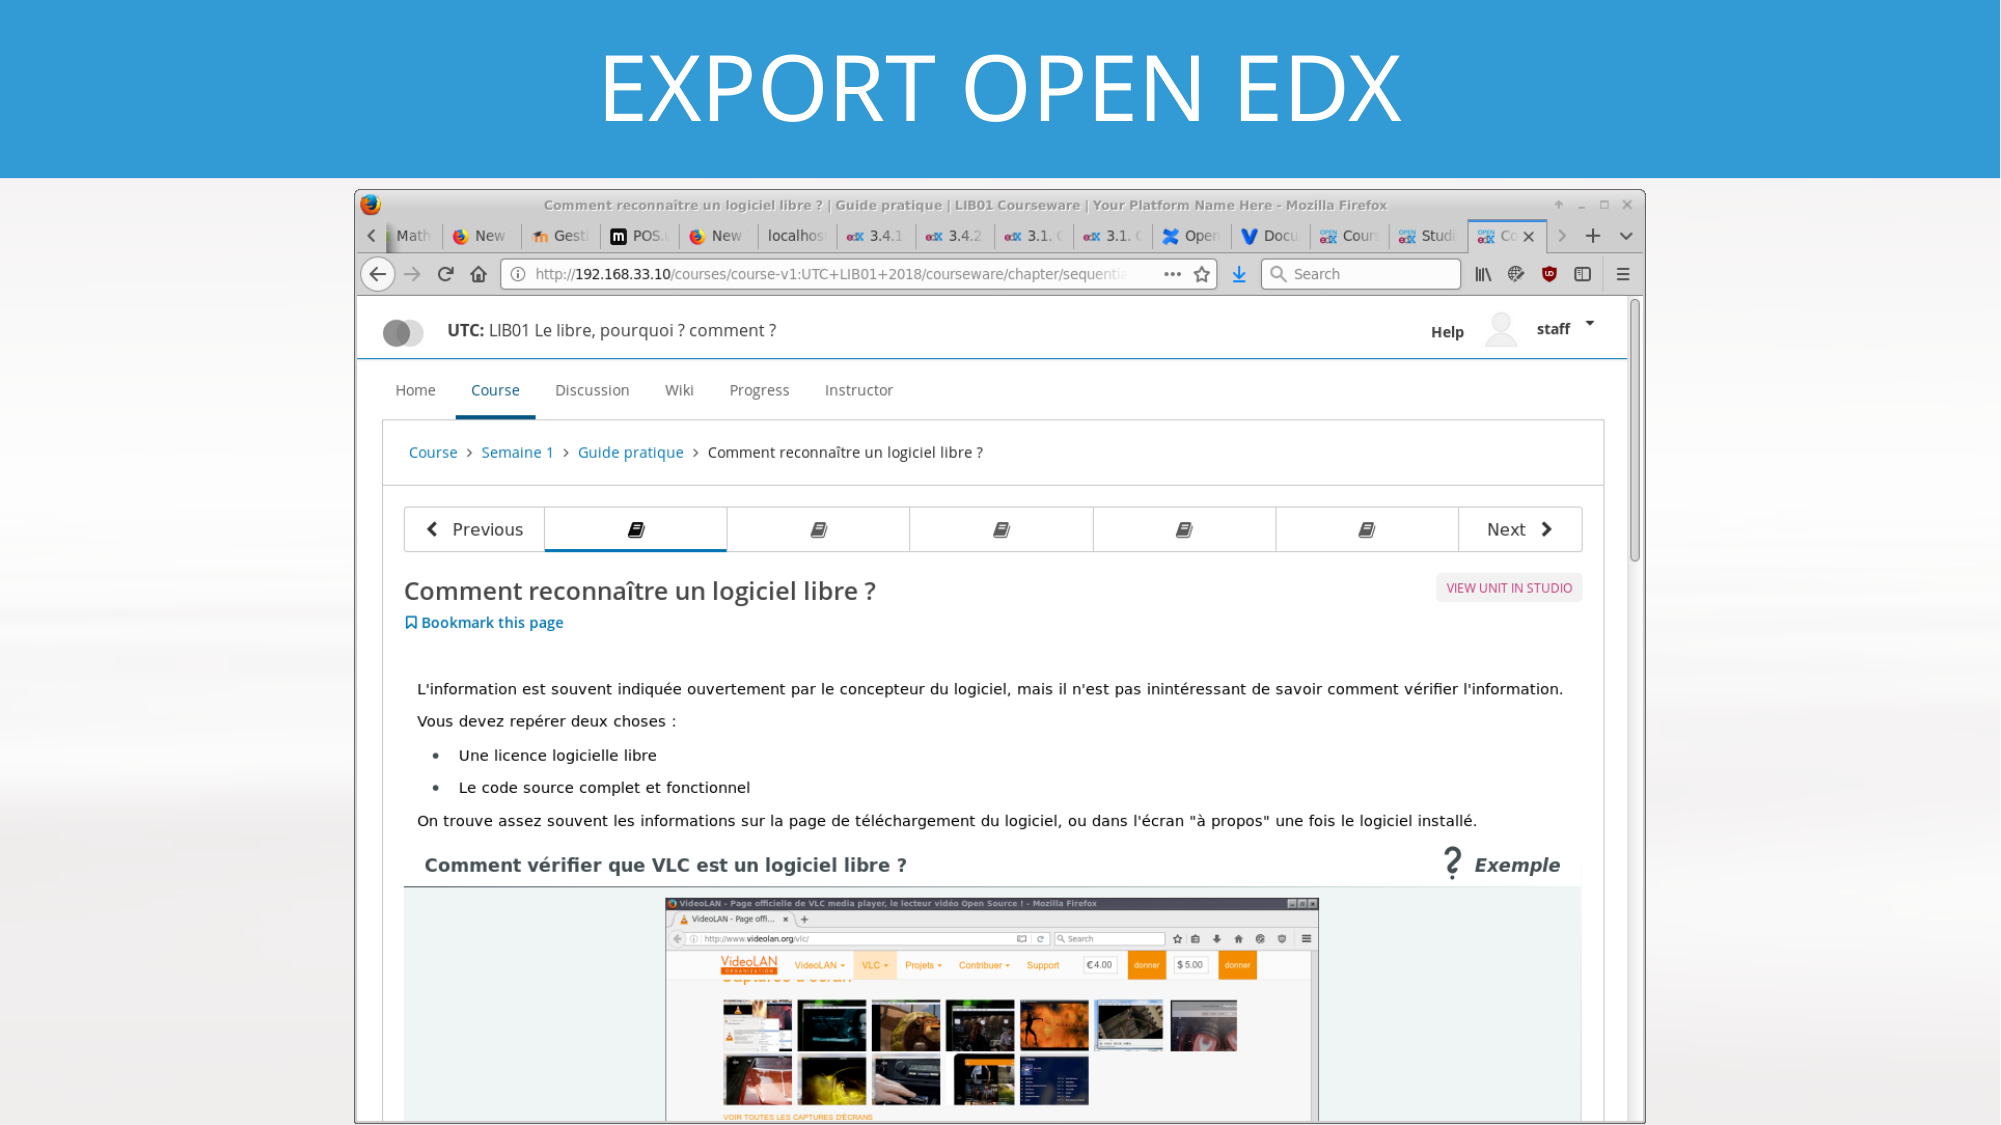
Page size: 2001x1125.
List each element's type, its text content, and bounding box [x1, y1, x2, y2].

picture [354, 189, 1646, 1124]
text_box Export Open edX [0, 0, 2000, 173]
